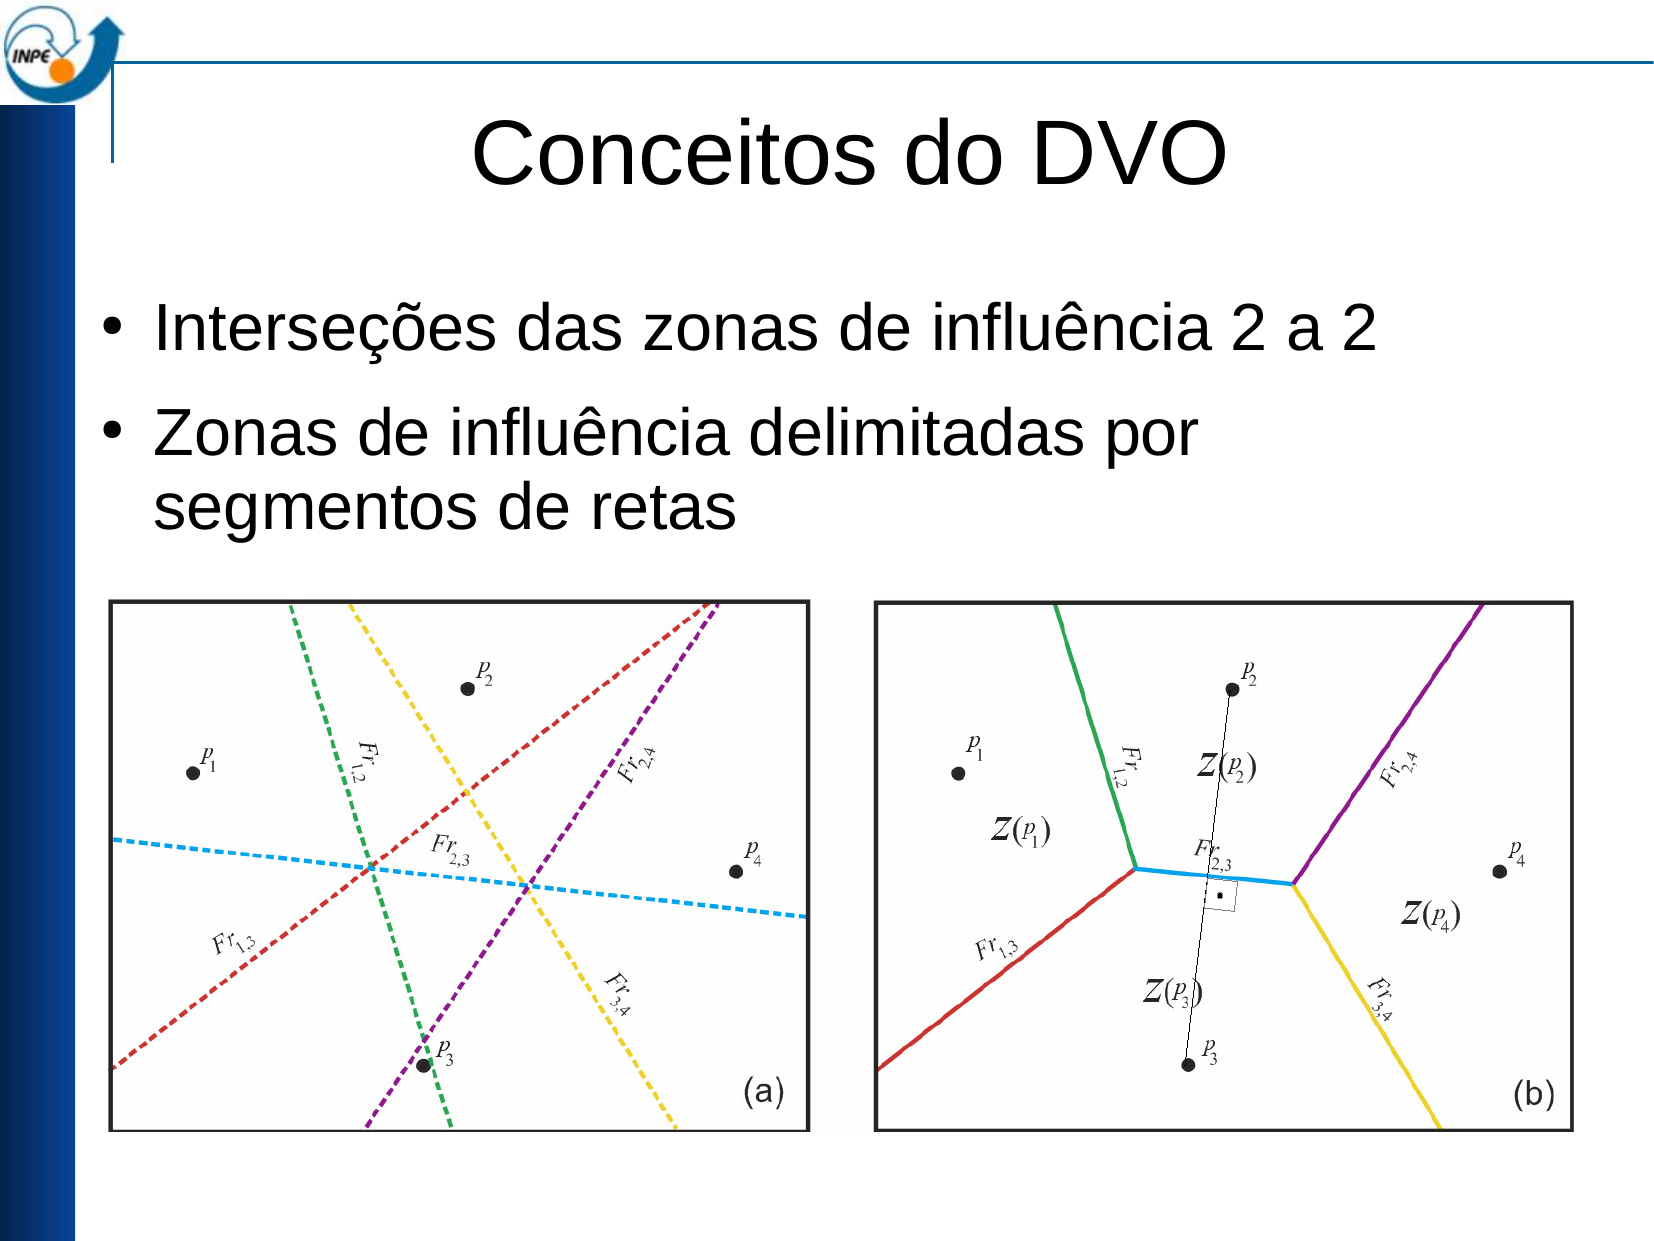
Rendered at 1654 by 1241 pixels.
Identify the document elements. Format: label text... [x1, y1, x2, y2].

picture [0, 0, 126, 105]
picture [108, 599, 1574, 1132]
text_box [1204, 878, 1238, 912]
list Interseções das zonas de influência 2 a 2 Zonas de influência delimitadas por segmentos de retas [82, 290, 1538, 1099]
title Conceitos do DVO [82, 49, 1619, 257]
